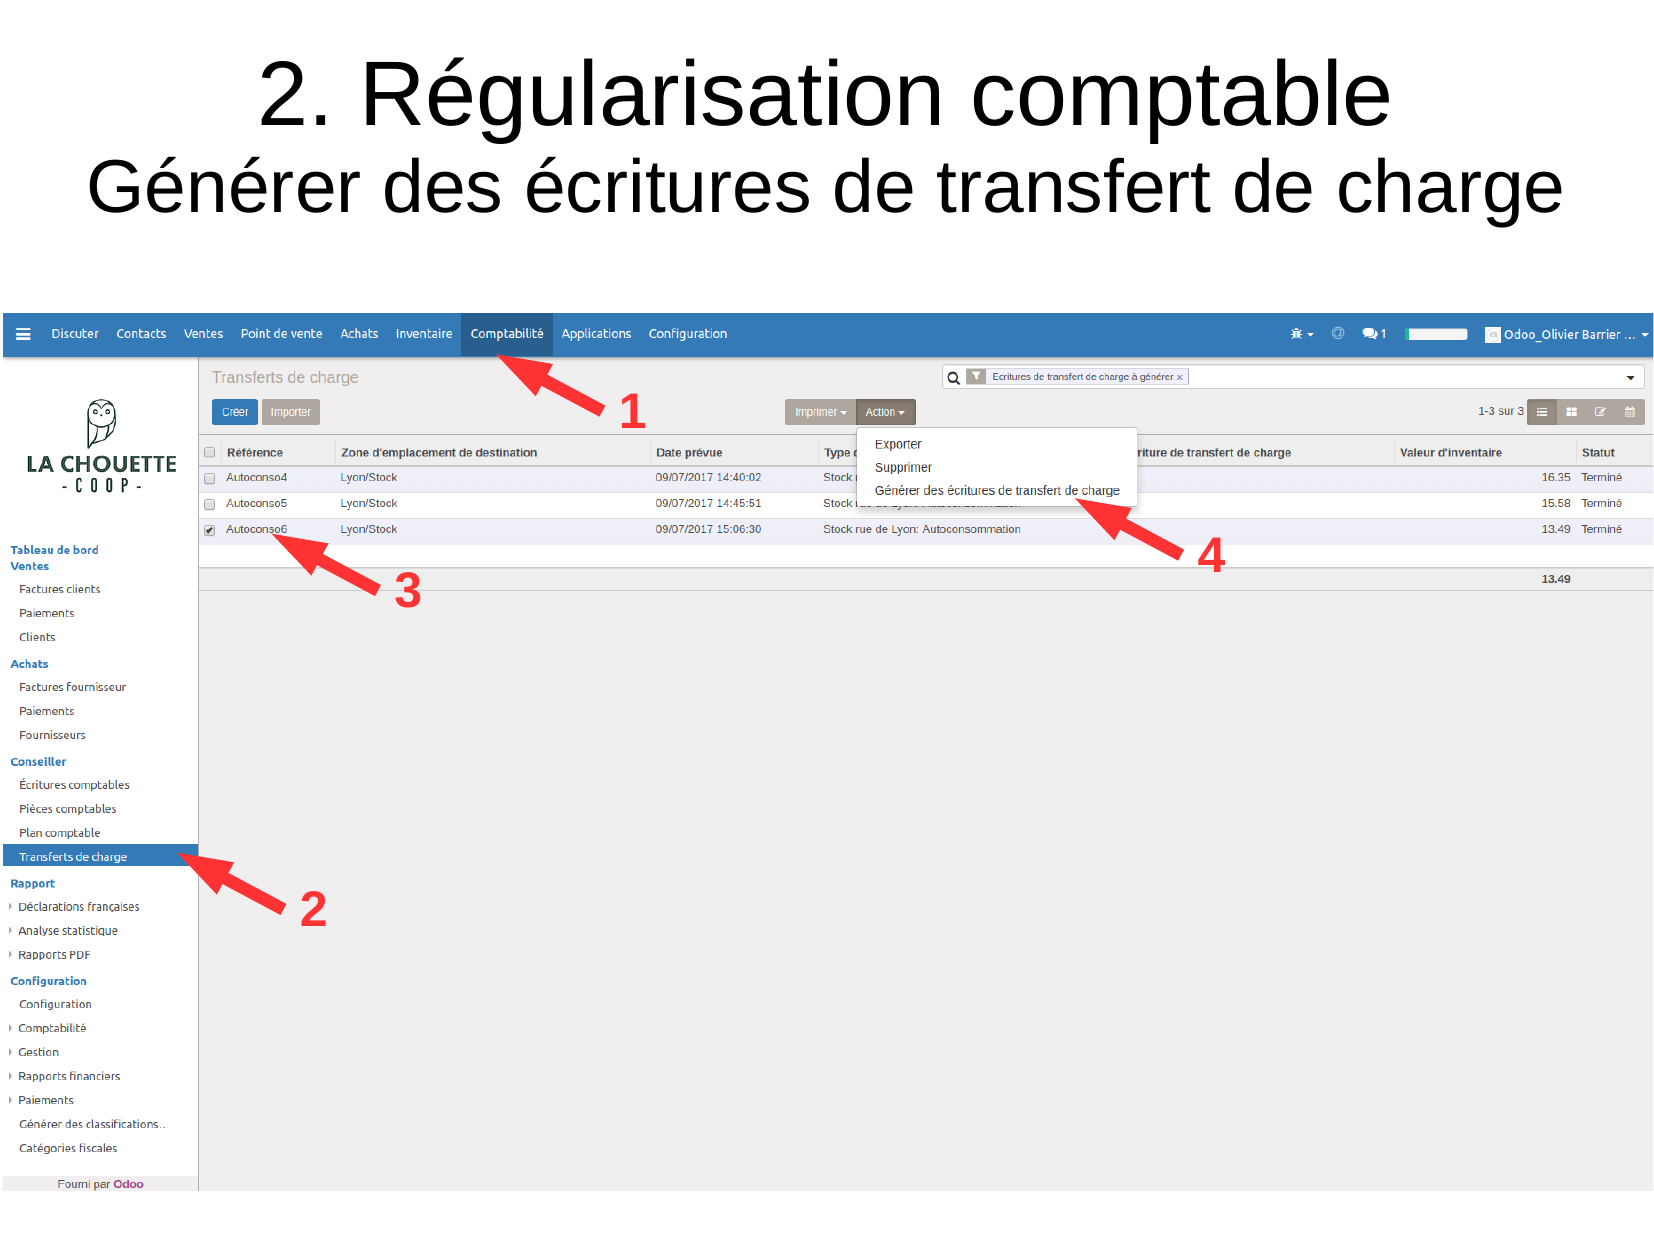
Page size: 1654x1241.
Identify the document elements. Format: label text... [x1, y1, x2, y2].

text_box 3 [379, 554, 438, 626]
text_box 2 [285, 873, 343, 945]
title 2. Régularisation comptable Générer des écritures de transfert de charge [82, 31, 1571, 239]
text_box 4 [1182, 519, 1241, 591]
text_box 1 [604, 375, 662, 447]
picture [3, 313, 1654, 1191]
